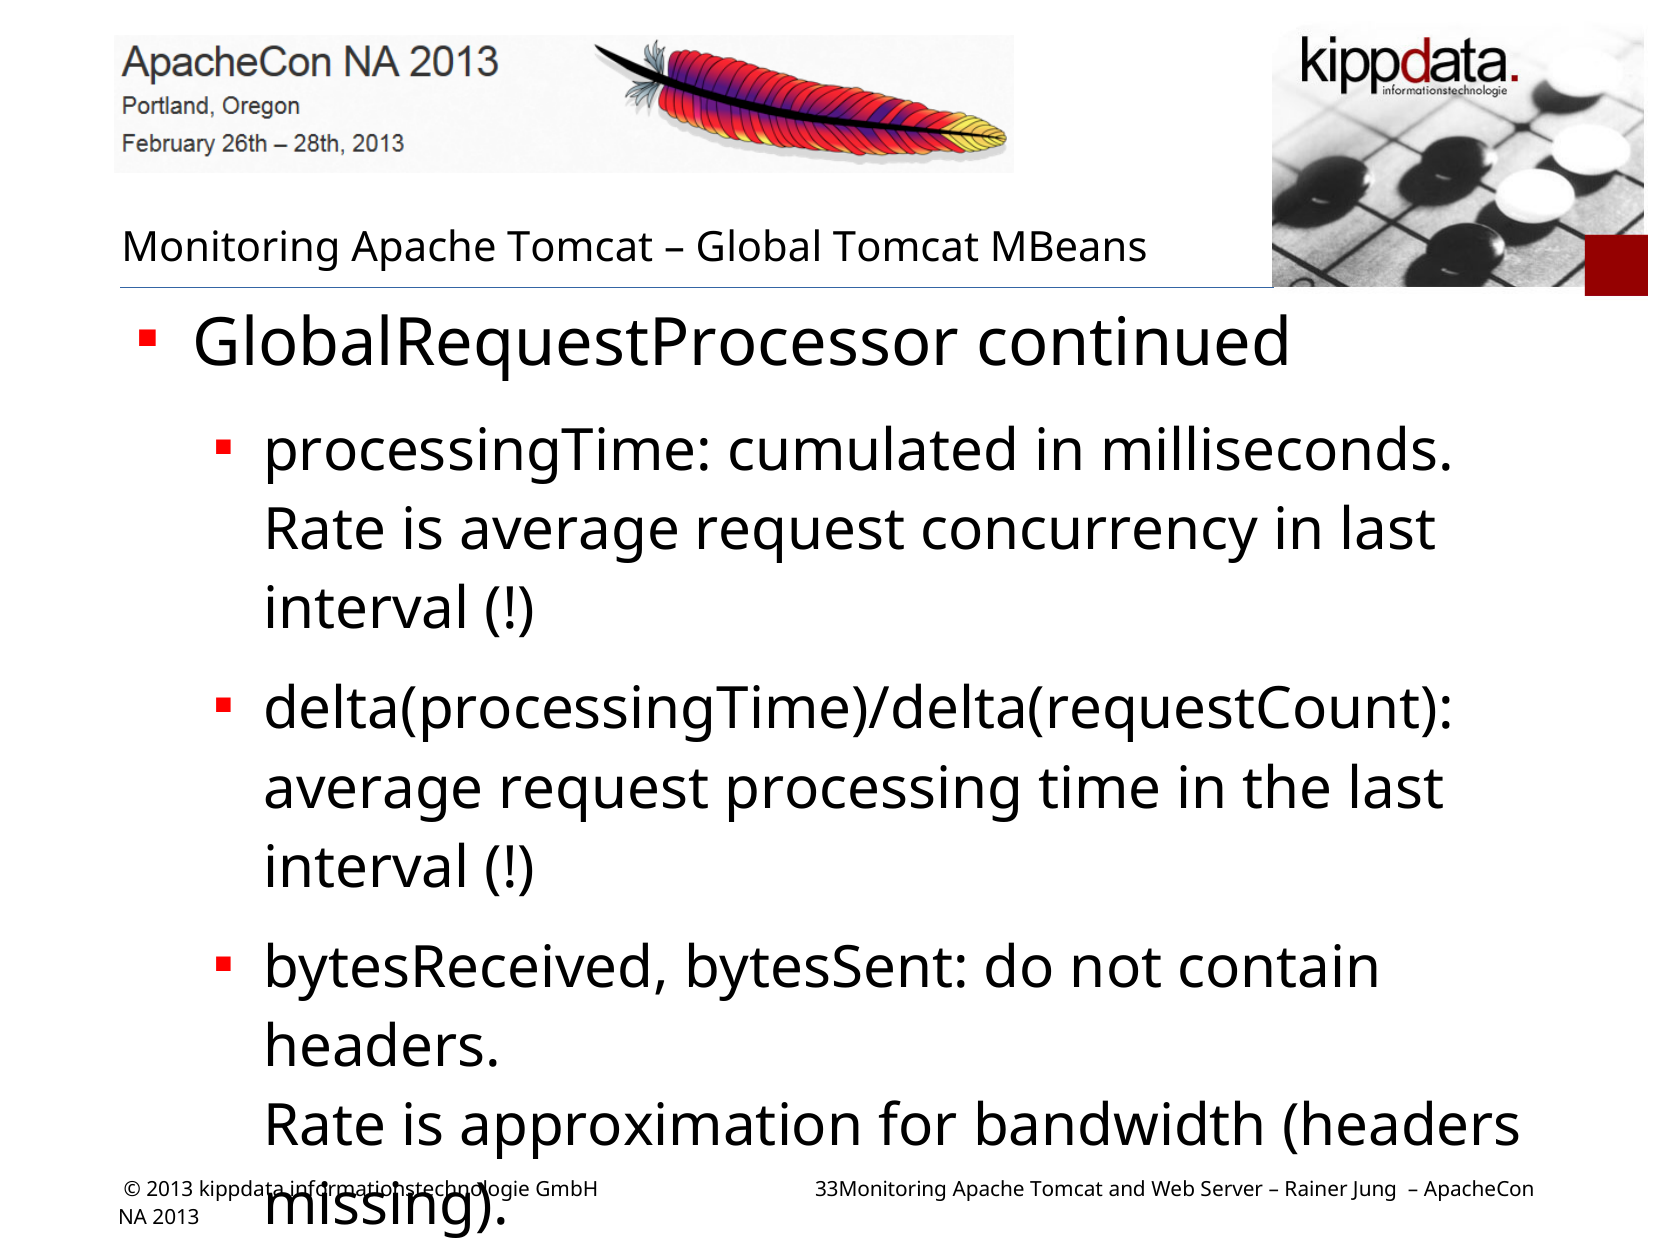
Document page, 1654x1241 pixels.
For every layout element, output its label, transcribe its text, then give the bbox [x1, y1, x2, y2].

picture [114, 35, 1014, 173]
title Monitoring Apache Tomcat – Global Tomcat MBeans [121, 204, 1242, 286]
picture [1272, 5, 1648, 302]
list GlobalRequestProcessor continued processingTime: cumulated in milliseconds. Rate is average request concurrency in last interval (!) delta(processingTime)/delta(requestCount): average request processing time in the last interval (!) bytesReceived, bytesSent: do not contain headers. Rate is approximation for bandwidth (headers missing). delta(bytes)/delta/requestCount) is average body size in the last interval [121, 293, 1534, 1156]
